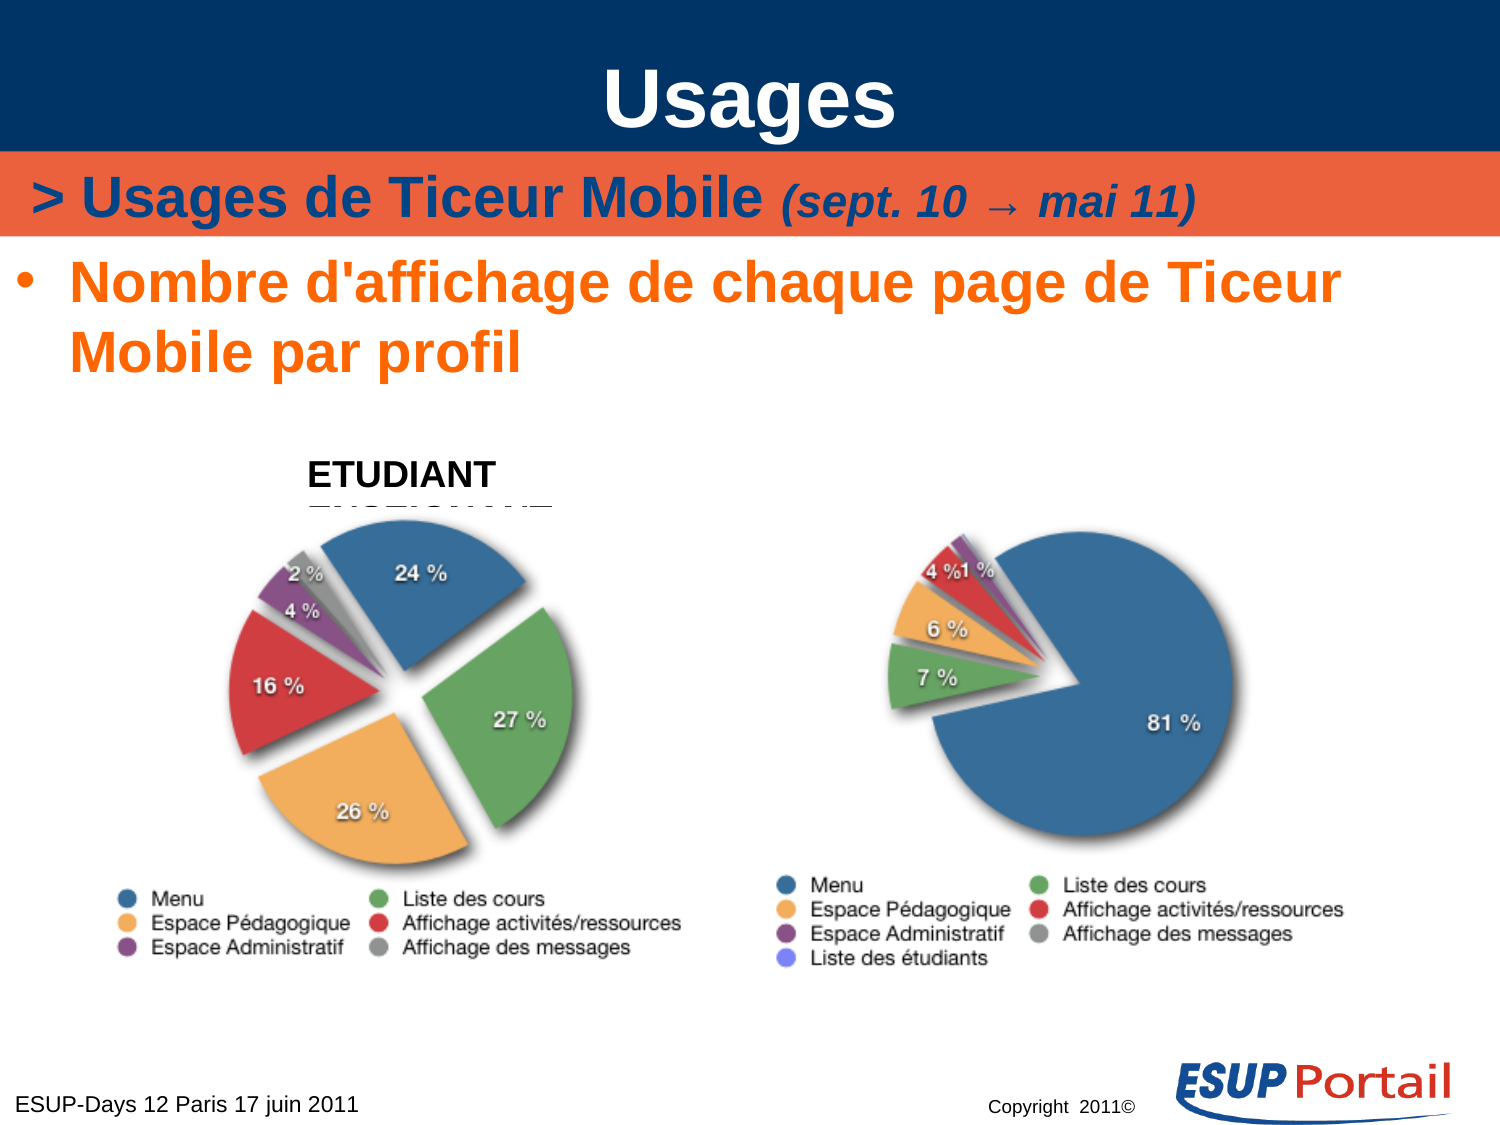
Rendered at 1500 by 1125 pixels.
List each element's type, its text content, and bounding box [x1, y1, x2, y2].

picture [767, 519, 1359, 975]
text_box Nombre d'affichage de chaque page de Ticeur Mobile par profil [0, 237, 1500, 1093]
text_box ESUP-Days 12 Paris 17 juin 2011 [0, 1093, 632, 1125]
text_box ETUDIANT ENSEIGNANT [292, 442, 1208, 503]
text_box Usages [0, 0, 1500, 151]
picture [1175, 1093, 1451, 1125]
text_box > Usages de Ticeur Mobile (sept. 10 → mai 11) [0, 151, 1500, 237]
picture [106, 507, 697, 969]
